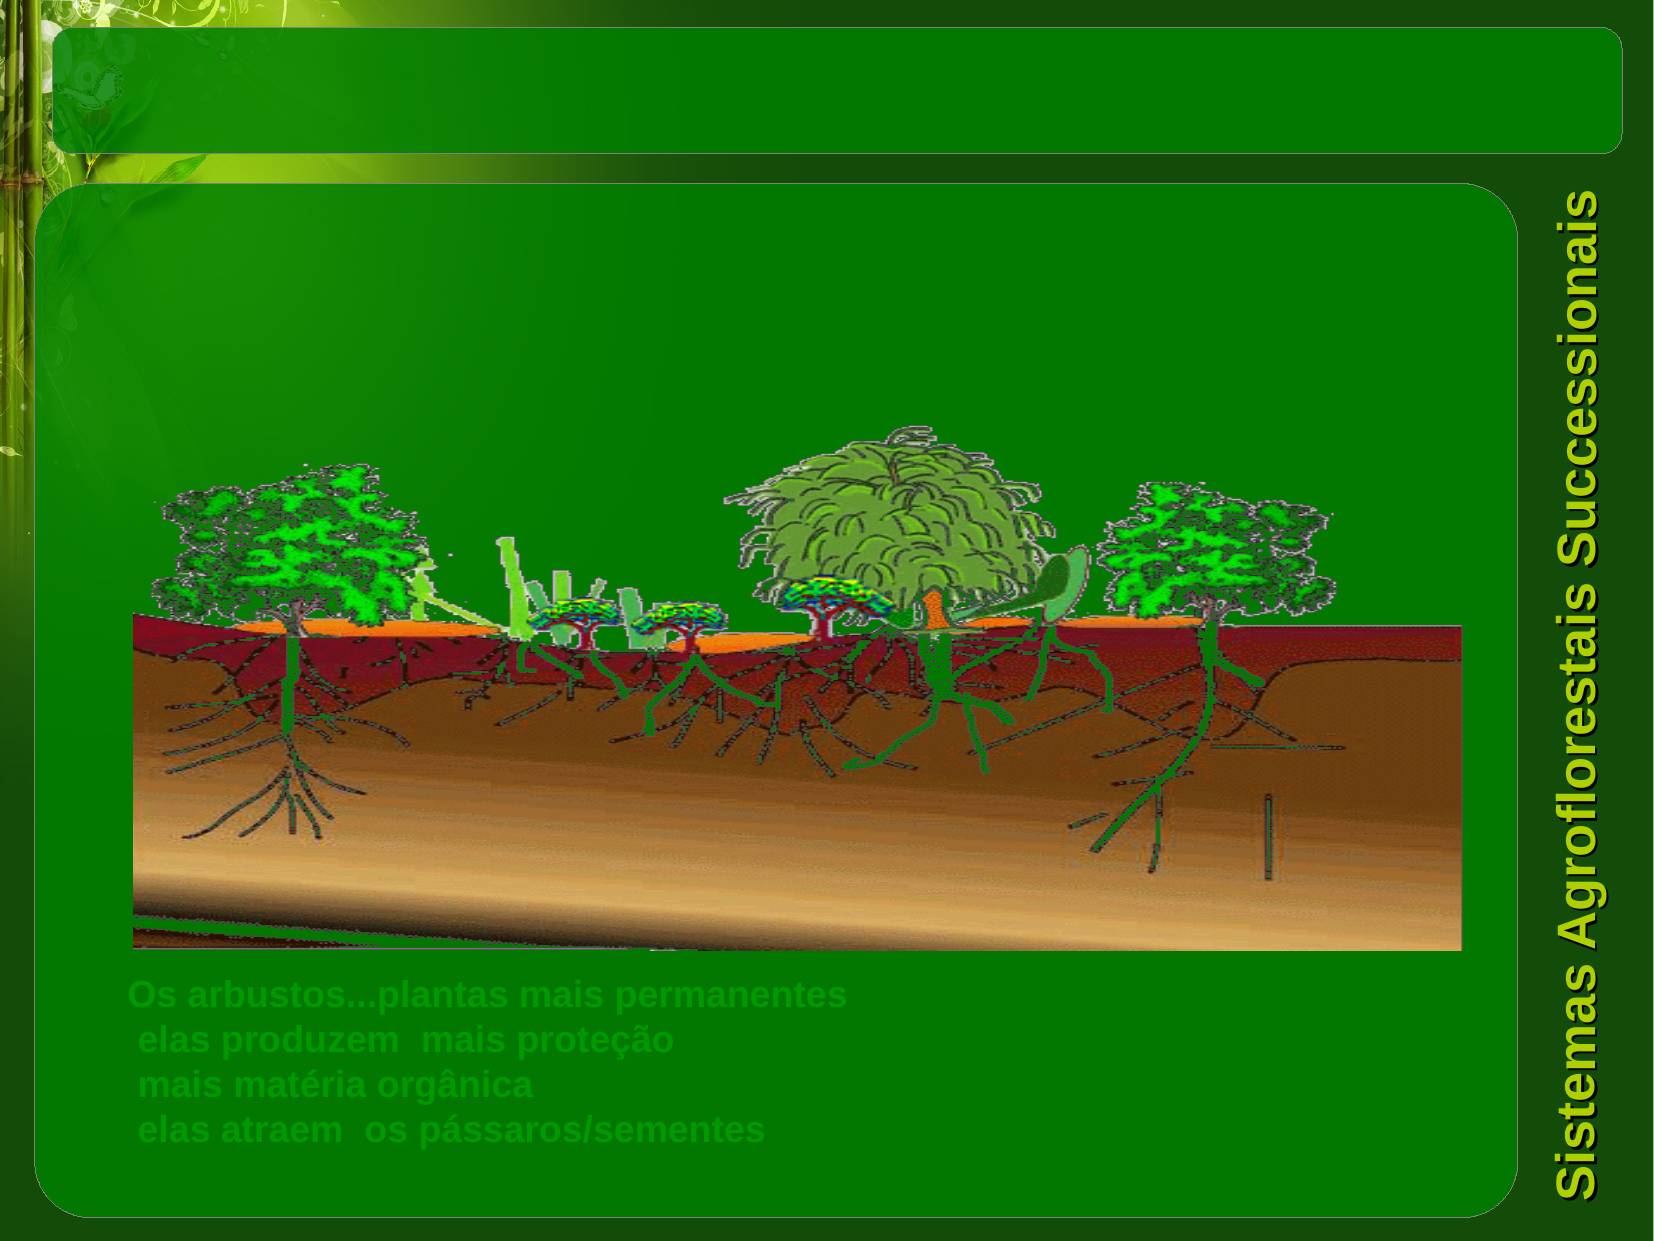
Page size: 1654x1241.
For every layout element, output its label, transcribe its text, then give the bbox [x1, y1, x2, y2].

text_box Os arbustos...plantas mais permanentes elas produzem mais proteção mais matéria orgânica elas atraem os pássaros/sementes [112, 962, 863, 1158]
picture [0, 0, 1654, 1241]
